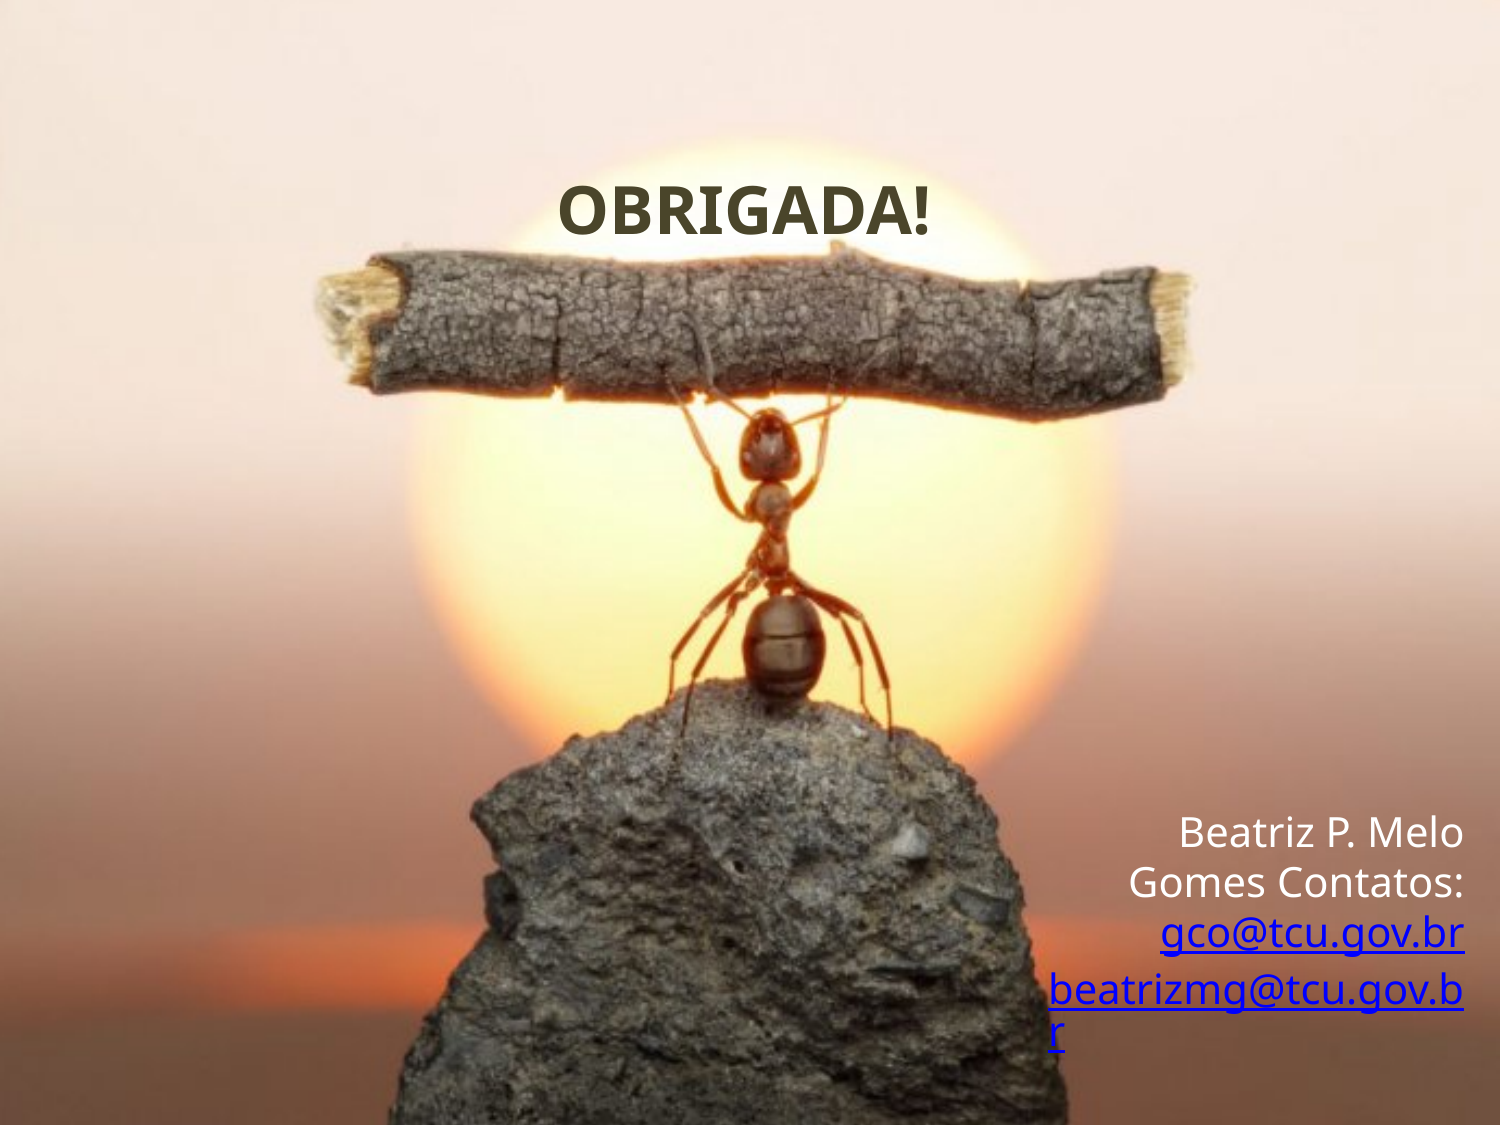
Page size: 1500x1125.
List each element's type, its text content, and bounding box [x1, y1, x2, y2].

picture [0, 0, 1500, 1125]
text_box OBRIGADA! [541, 160, 947, 256]
text_box Beatriz P. Melo Gomes Contatos: gco@tcu.gov.br beatrizmg@tcu.gov.br [1033, 798, 1480, 1028]
